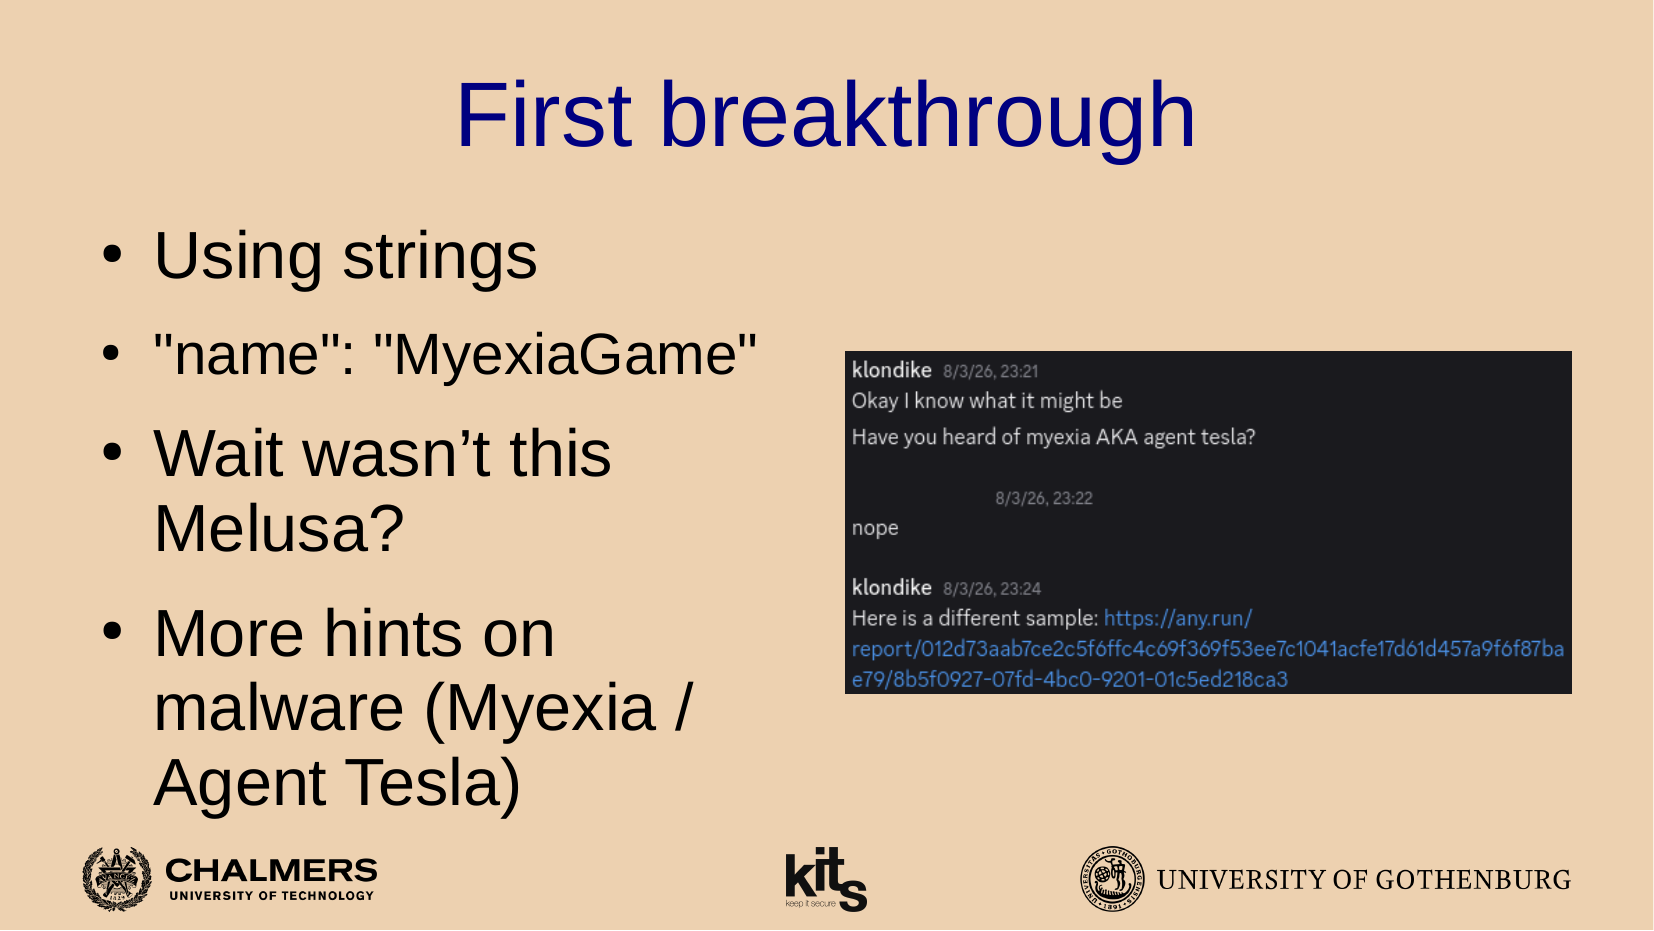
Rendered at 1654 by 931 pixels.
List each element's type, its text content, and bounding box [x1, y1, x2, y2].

picture [82, 847, 377, 912]
picture [1080, 846, 1571, 912]
picture [845, 351, 1572, 694]
list Using strings "name": "MyexiaGame" Wait wasn’t this Melusa? More hints on malware (Myexia / Agent Tesla) [82, 217, 809, 827]
picture [786, 847, 867, 912]
title First breakthrough [82, 37, 1571, 193]
